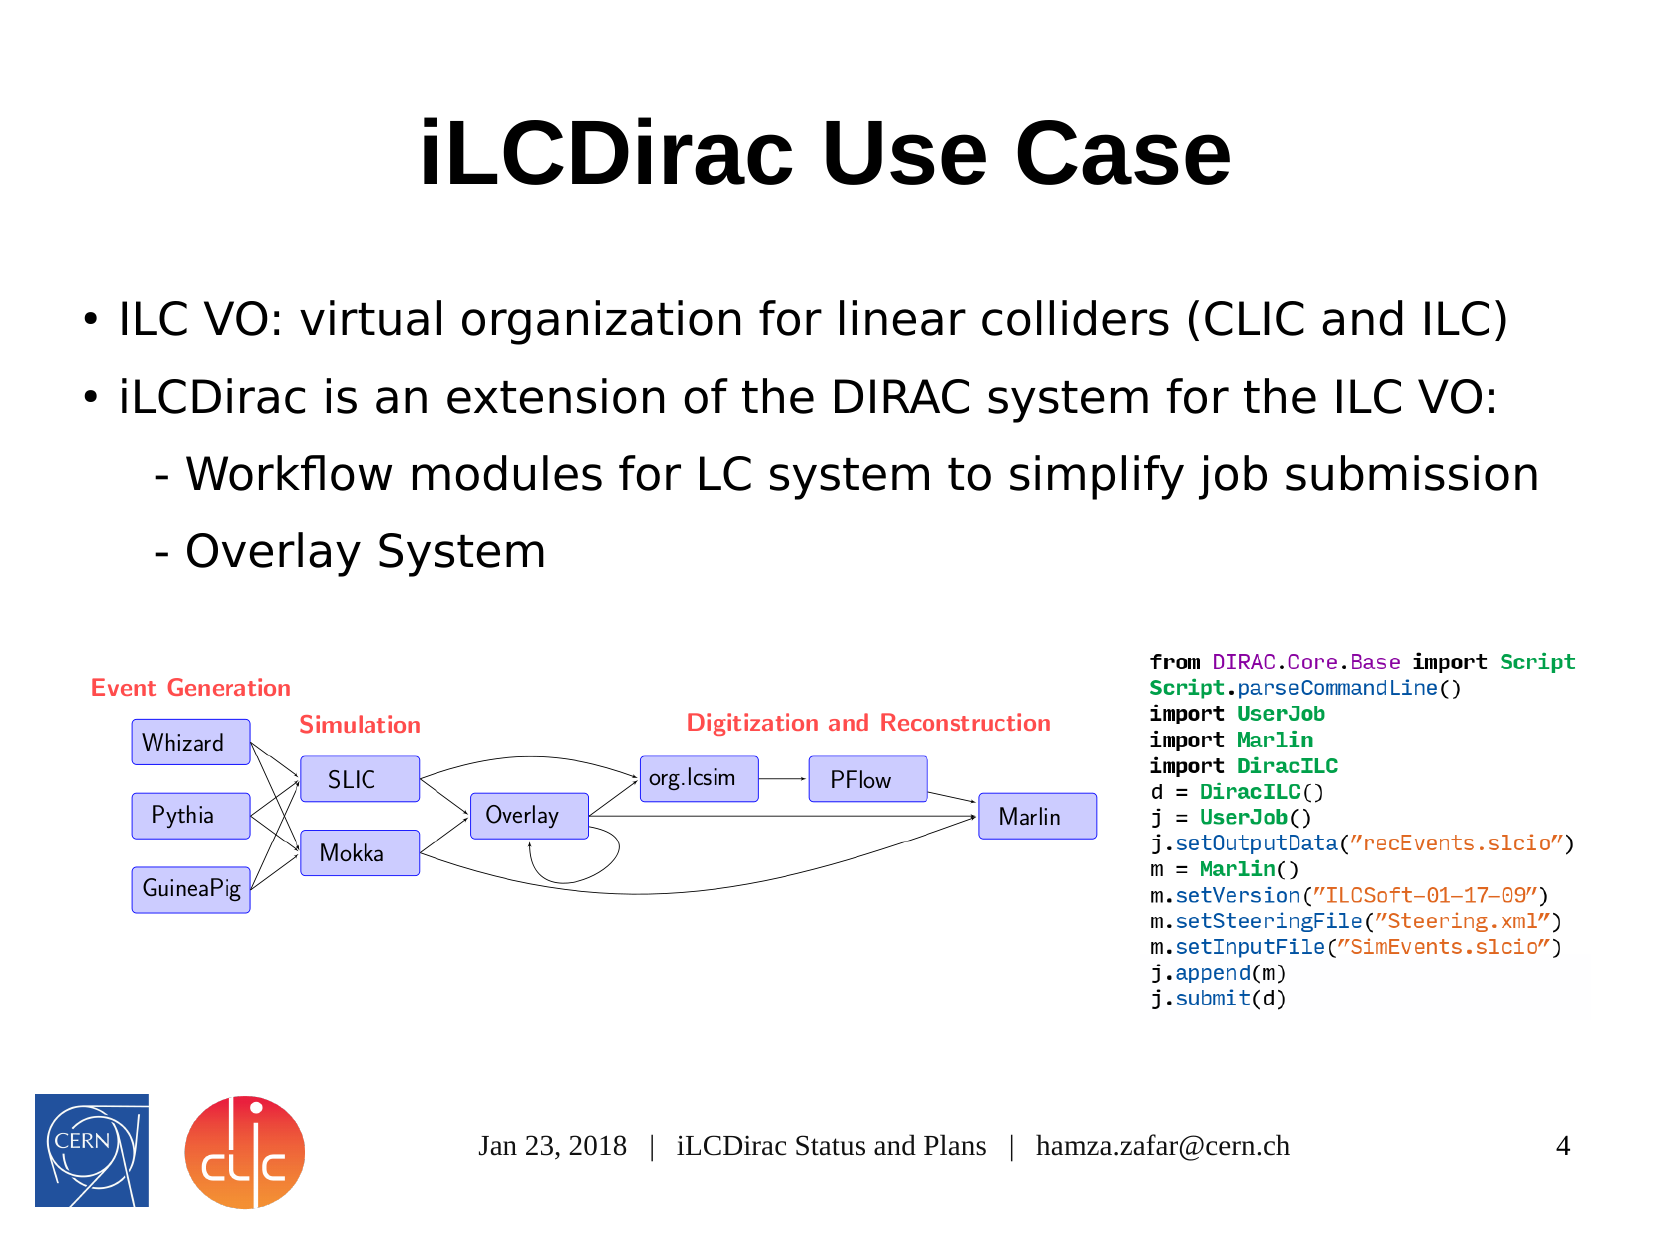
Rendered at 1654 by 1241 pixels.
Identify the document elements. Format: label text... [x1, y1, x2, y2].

picture [1140, 644, 1591, 1021]
subtitle ILC VO: virtual organization for linear colliders (CLIC and ILC) iLCDirac is an extension of the DIRAC system for the ILC VO: - Workflow modules for LC system to simplify job submission - Overlay System [82, 256, 1571, 616]
title iLCDirac Use Case [82, 49, 1571, 256]
picture [86, 670, 1137, 927]
picture [154, 1067, 335, 1237]
picture [35, 1094, 149, 1208]
